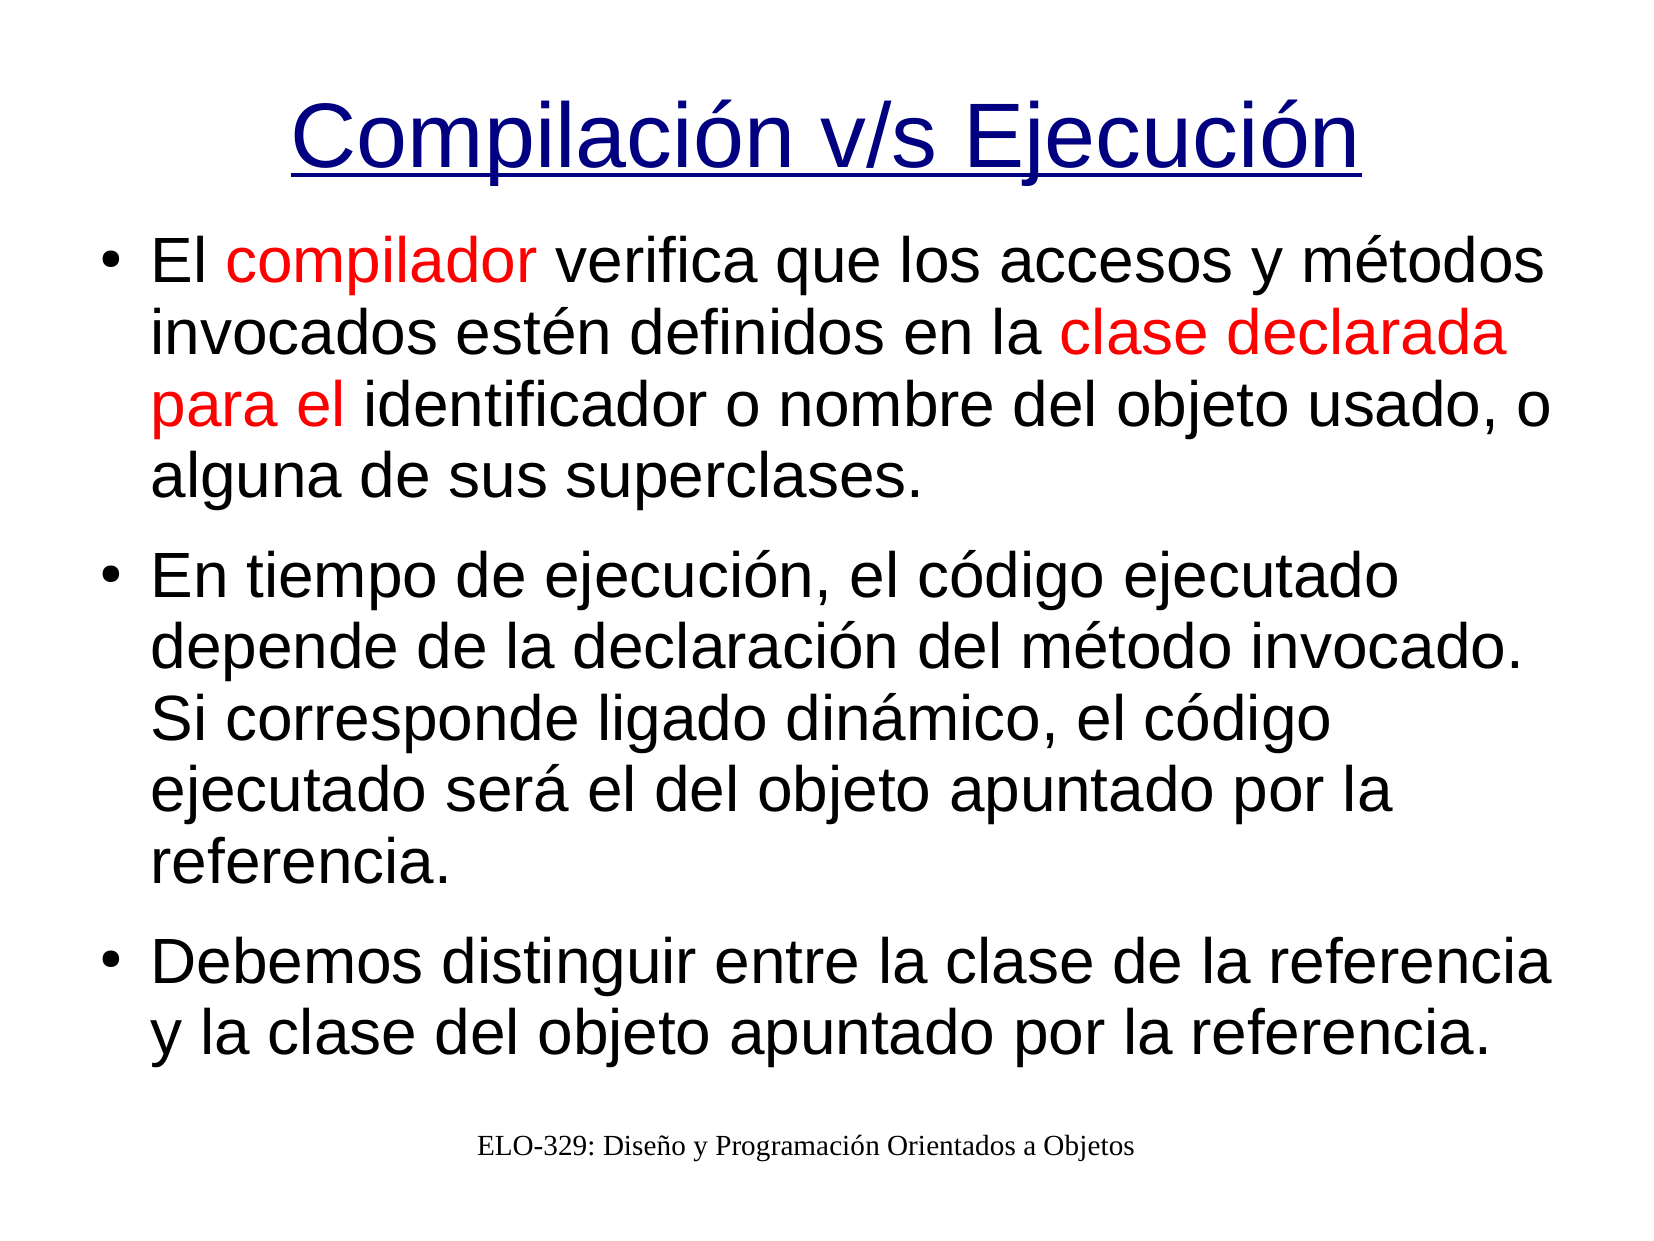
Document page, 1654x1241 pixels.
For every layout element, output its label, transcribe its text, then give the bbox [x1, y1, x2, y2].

title Compilación v/s Ejecución [82, 49, 1571, 188]
list El compilador verifica que los accesos y métodos invocados estén definidos en la clase declarada para el identificador o nombre del objeto usado, o alguna de sus superclases. En tiempo de ejecución, el código ejecutado depende de la declaración del método invocado. Si corresponde ligado dinámico, el código ejecutado será el del objeto apuntado por la referencia. Debemos distinguir entre la clase de la referencia y la clase del objeto apuntado por la referencia. [82, 225, 1571, 1126]
